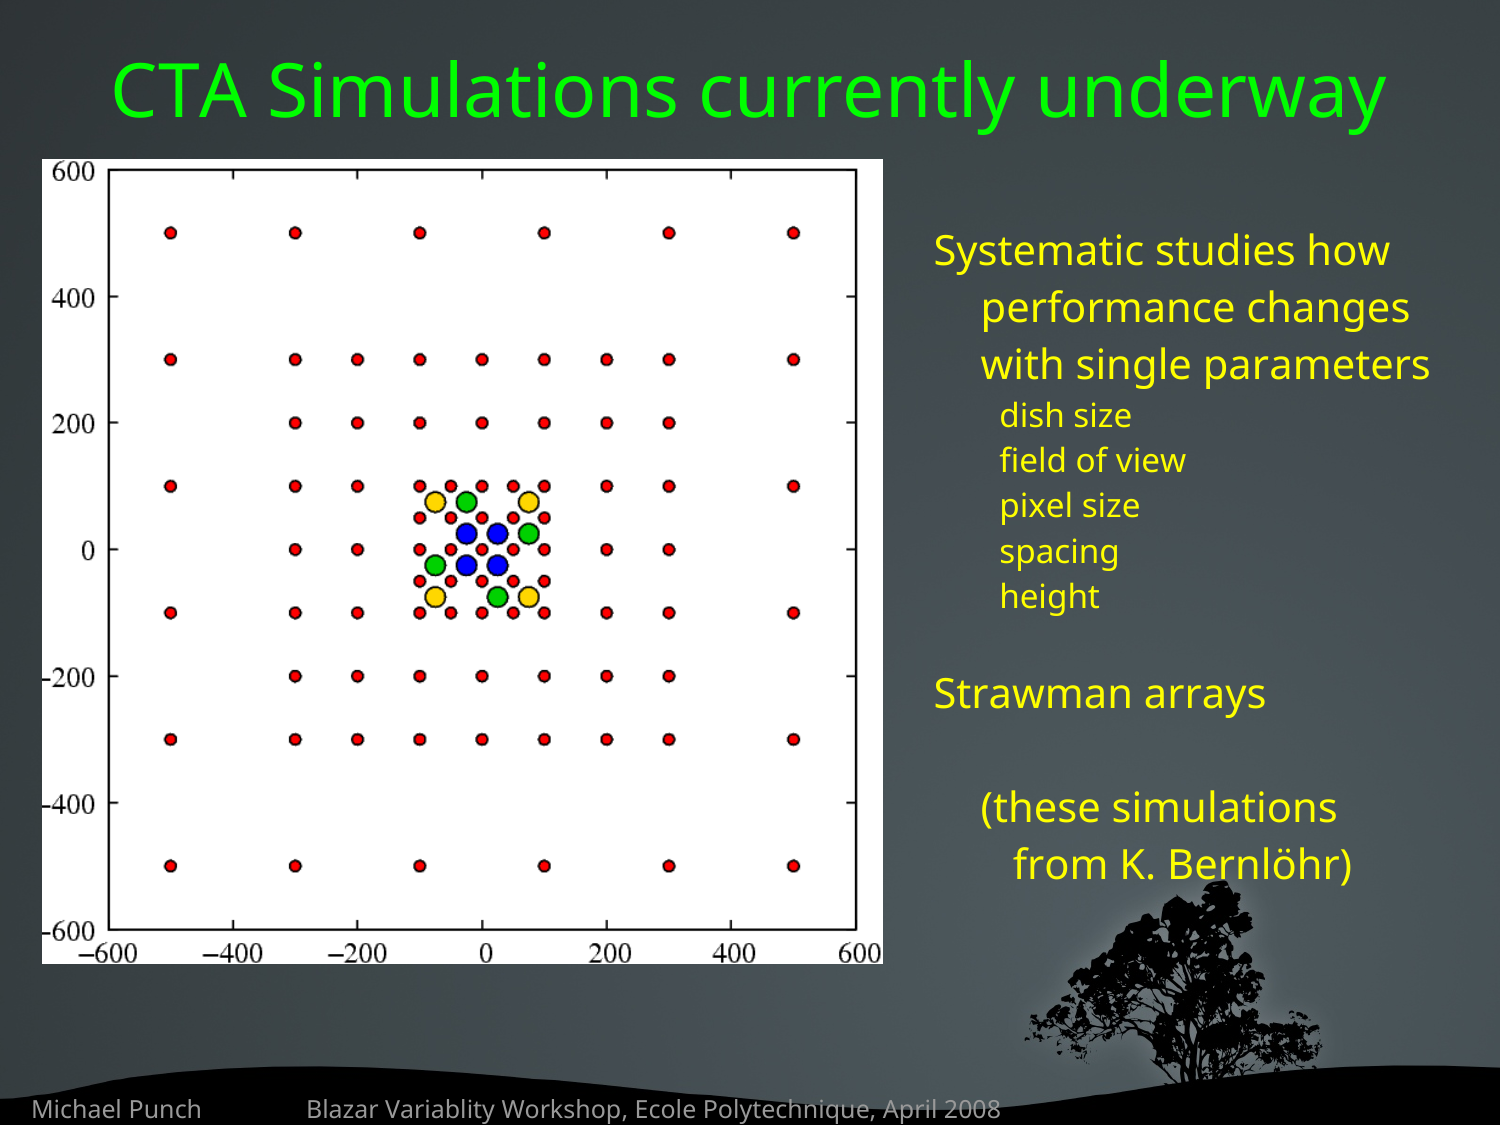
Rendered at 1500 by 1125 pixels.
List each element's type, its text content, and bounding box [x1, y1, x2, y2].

text_box Systematic studies how performance changes with single parameters dish size field of view pixel size spacing height Strawman arrays (these simulations from K. Bernlöhr) [918, 213, 1477, 957]
title CTA Simulations currently underway [23, 35, 1495, 142]
picture [0, 0, 1500, 1125]
